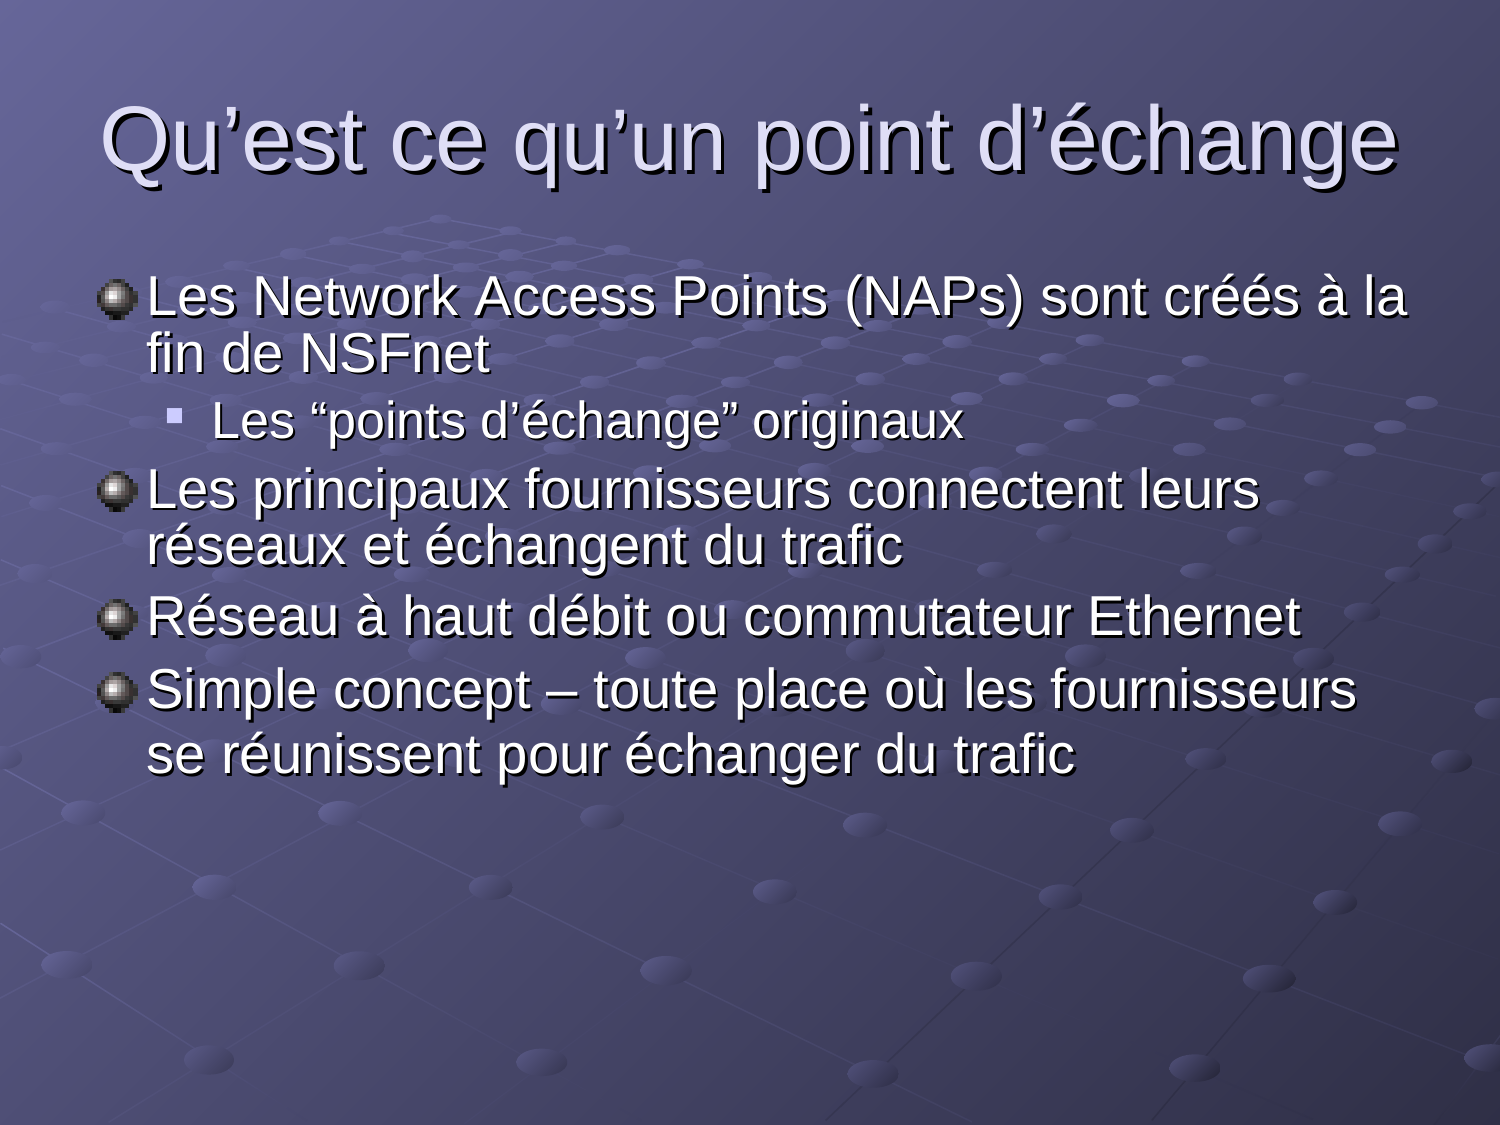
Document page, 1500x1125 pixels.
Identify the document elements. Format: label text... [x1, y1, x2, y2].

list Les Network Access Points (NAPs) sont créés à la fin de NSFnet Les “points d’échange” originaux Les principaux fournisseurs connectent leurs réseaux et échangent du trafic Réseau à haut débit ou commutateur Ethernet Simple concept – toute place où les fournisseurs se réunissent pour échanger du trafic [75, 262, 1426, 1007]
title Qu’est ce qu’un point d’échange [75, 45, 1426, 233]
